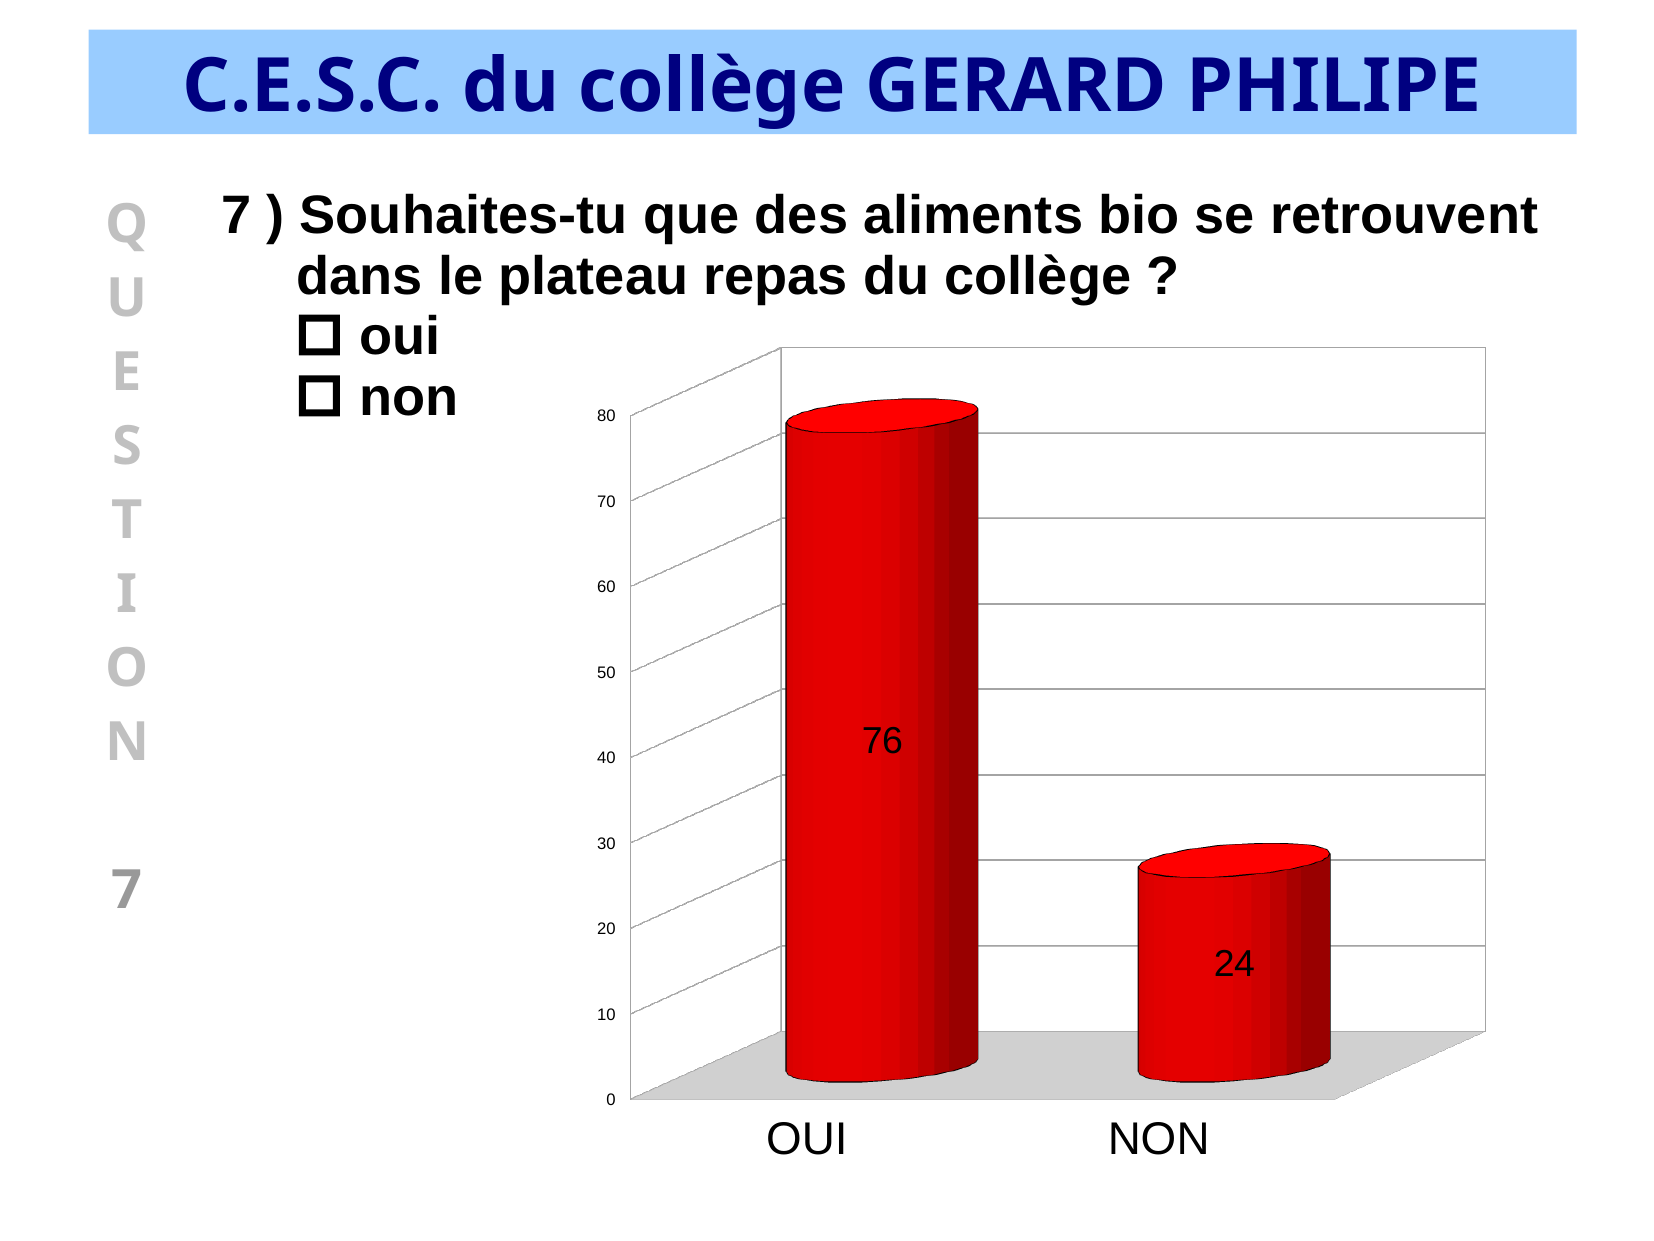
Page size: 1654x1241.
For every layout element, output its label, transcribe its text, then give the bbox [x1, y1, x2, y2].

title C.E.S.C. du collège GERARD PHILIPE [88, 29, 1577, 135]
text_box 7 ) Souhaites-tu que des aliments bio se retrouvent dans le plateau repas du collège ?  oui  non [206, 177, 1565, 441]
chart [577, 330, 1506, 1182]
text_box Q U E S T I O N 7 [88, 177, 166, 1010]
